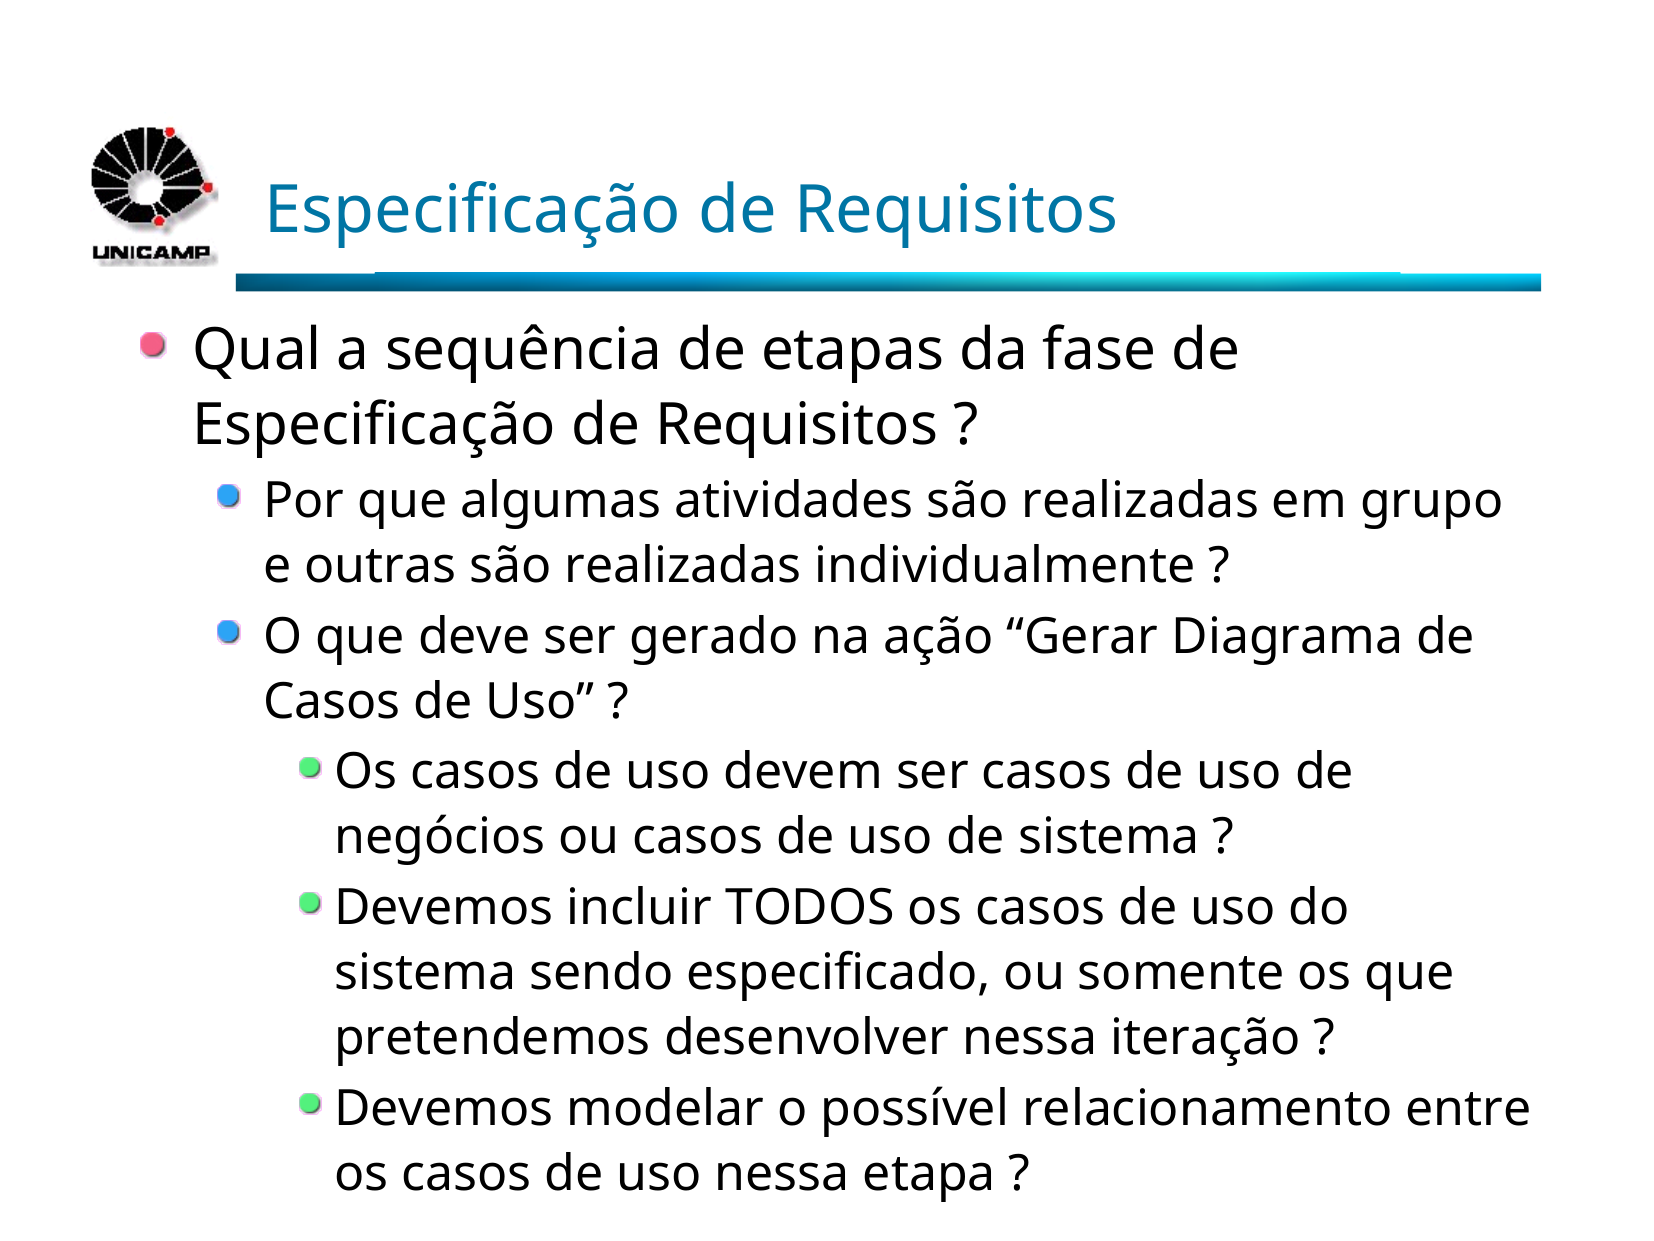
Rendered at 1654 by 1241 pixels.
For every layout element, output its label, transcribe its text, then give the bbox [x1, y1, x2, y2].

picture [125, 272, 1654, 295]
title Especificação de Requisitos [264, 57, 1534, 250]
list Qual a sequência de etapas da fase de Especificação de Requisitos ? Por que algumas atividades são realizadas em grupo e outras são realizadas individualmente ? O que deve ser gerado na ação “Gerar Diagrama de Casos de Uso” ? Os casos de uso devem ser casos de uso de negócios ou casos de uso de sistema ? Devemos incluir TODOS os casos de uso do sistema sendo especificado, ou somente os que pretendemos desenvolver nessa iteração ? Devemos modelar o possível relacionamento entre os casos de uso nessa etapa ? [121, 309, 1534, 1167]
